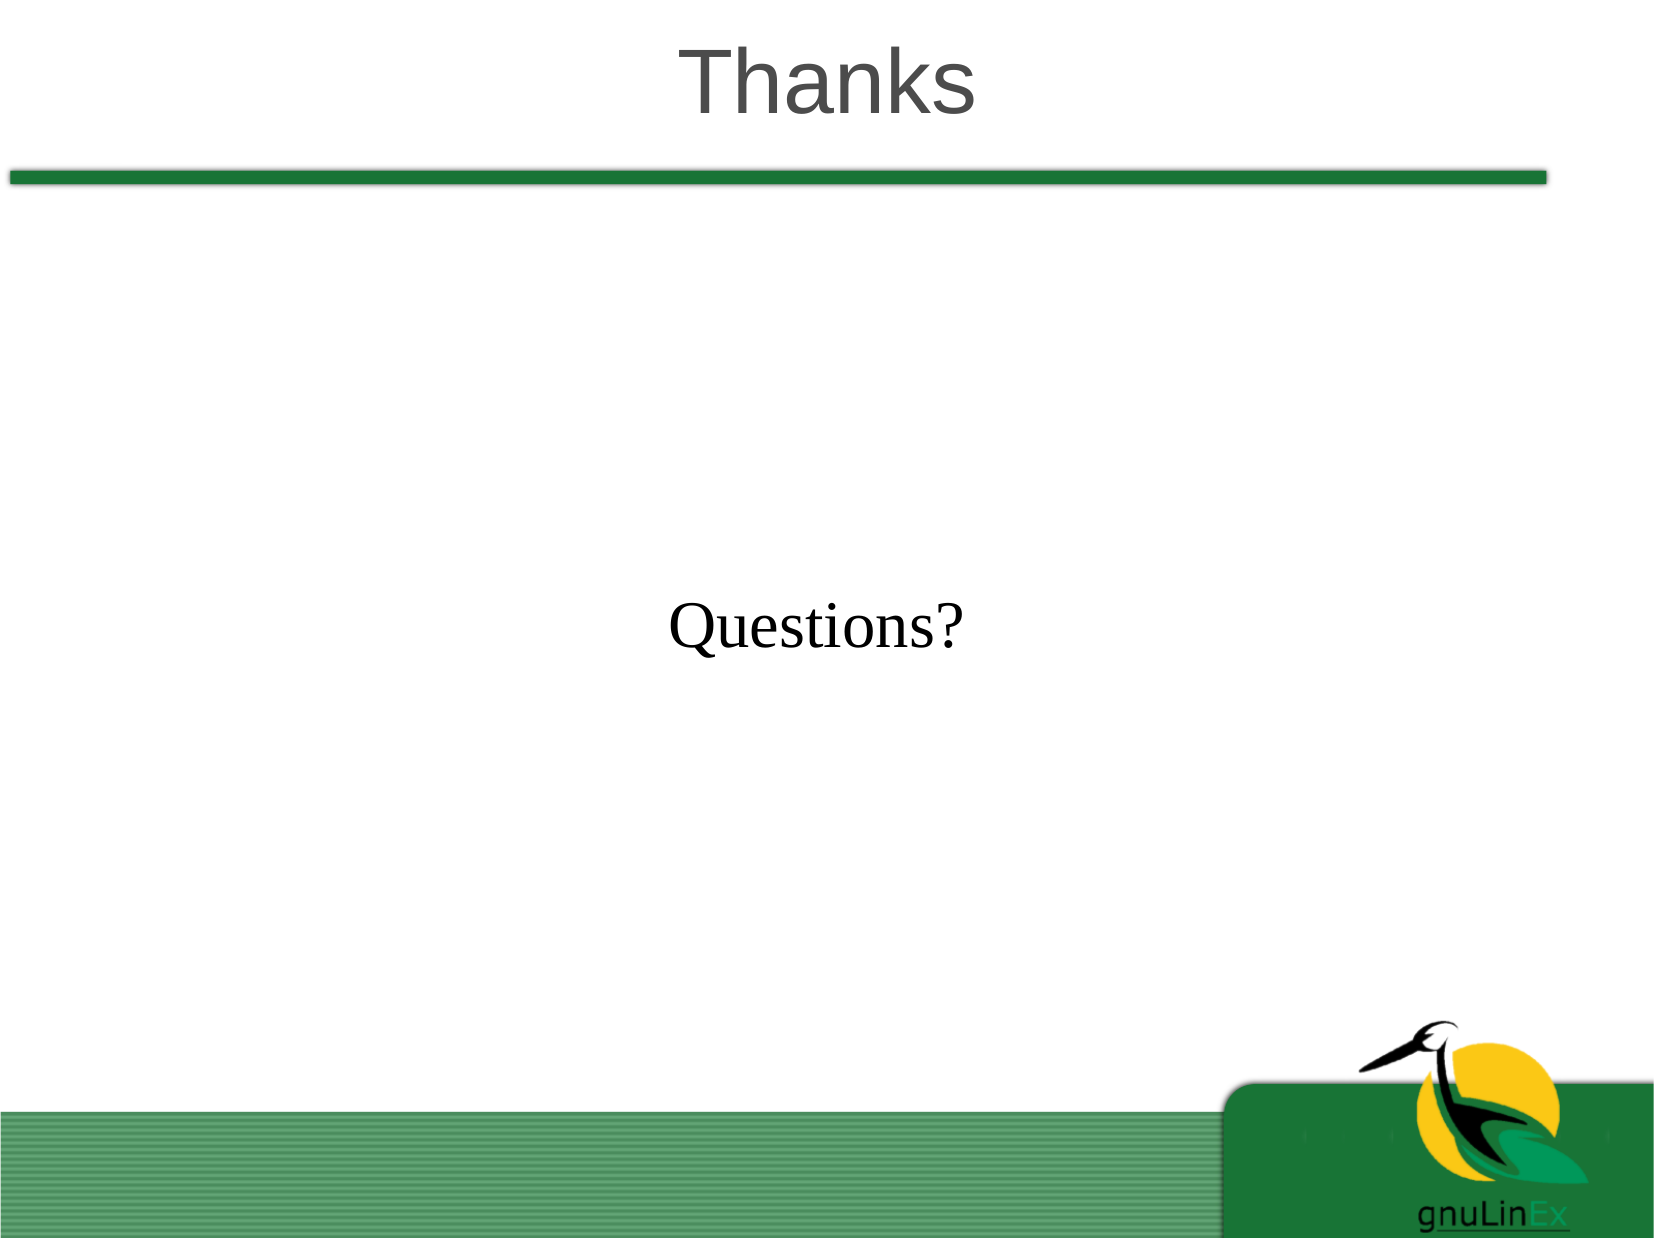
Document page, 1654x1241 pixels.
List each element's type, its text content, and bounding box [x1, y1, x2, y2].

title Thanks [121, 0, 1534, 164]
subtitle Questions? [110, 273, 1523, 977]
picture [0, 0, 1654, 1238]
